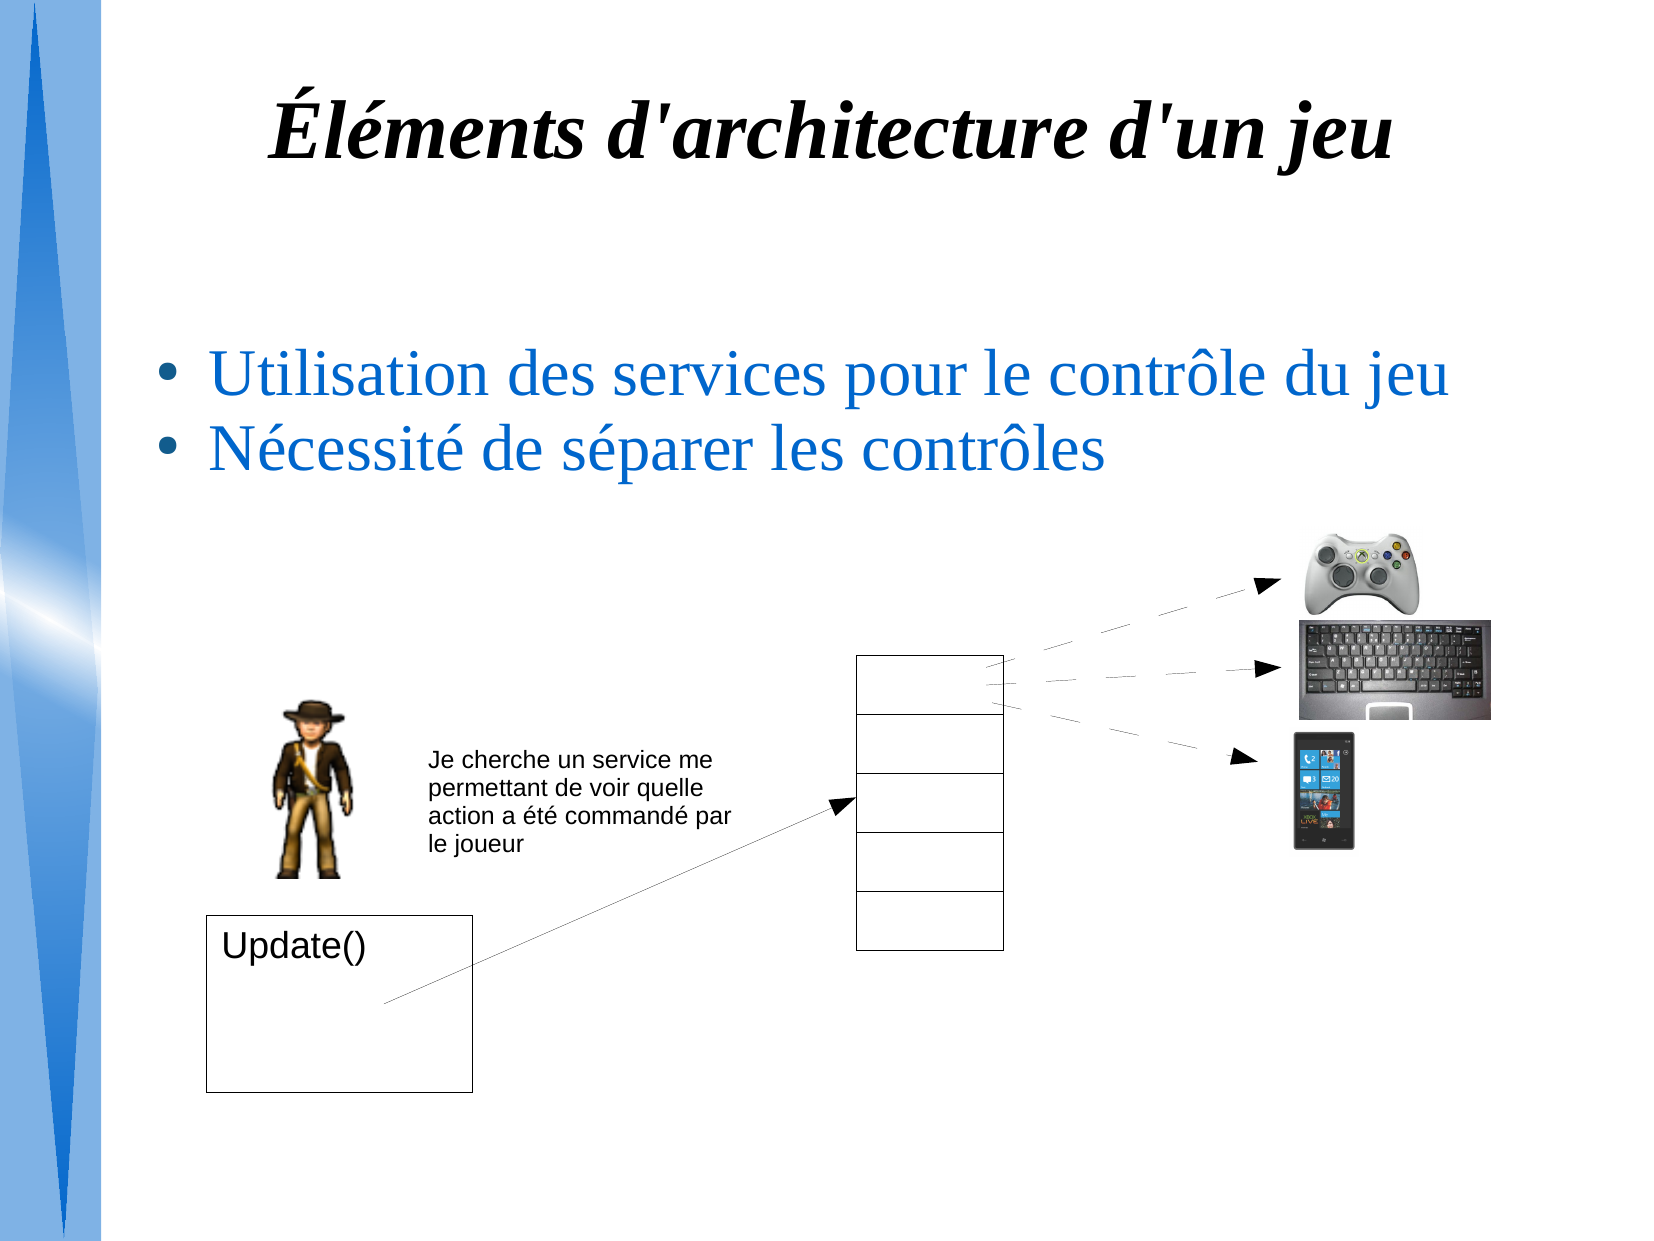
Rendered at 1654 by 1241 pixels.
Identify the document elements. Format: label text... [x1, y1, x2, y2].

text_box Update() [206, 917, 413, 975]
list Utilisation des services pour le contrôle du jeu Nécessité de séparer les contrôles [138, 336, 1527, 1141]
picture [1299, 526, 1491, 720]
text_box Je cherche un service me permettant de voir quelle action a été commandé par le joueur [413, 738, 768, 1102]
title Éléments d'architecture d'un jeu [138, 84, 1527, 177]
picture [213, 679, 414, 880]
picture [1289, 727, 1359, 857]
